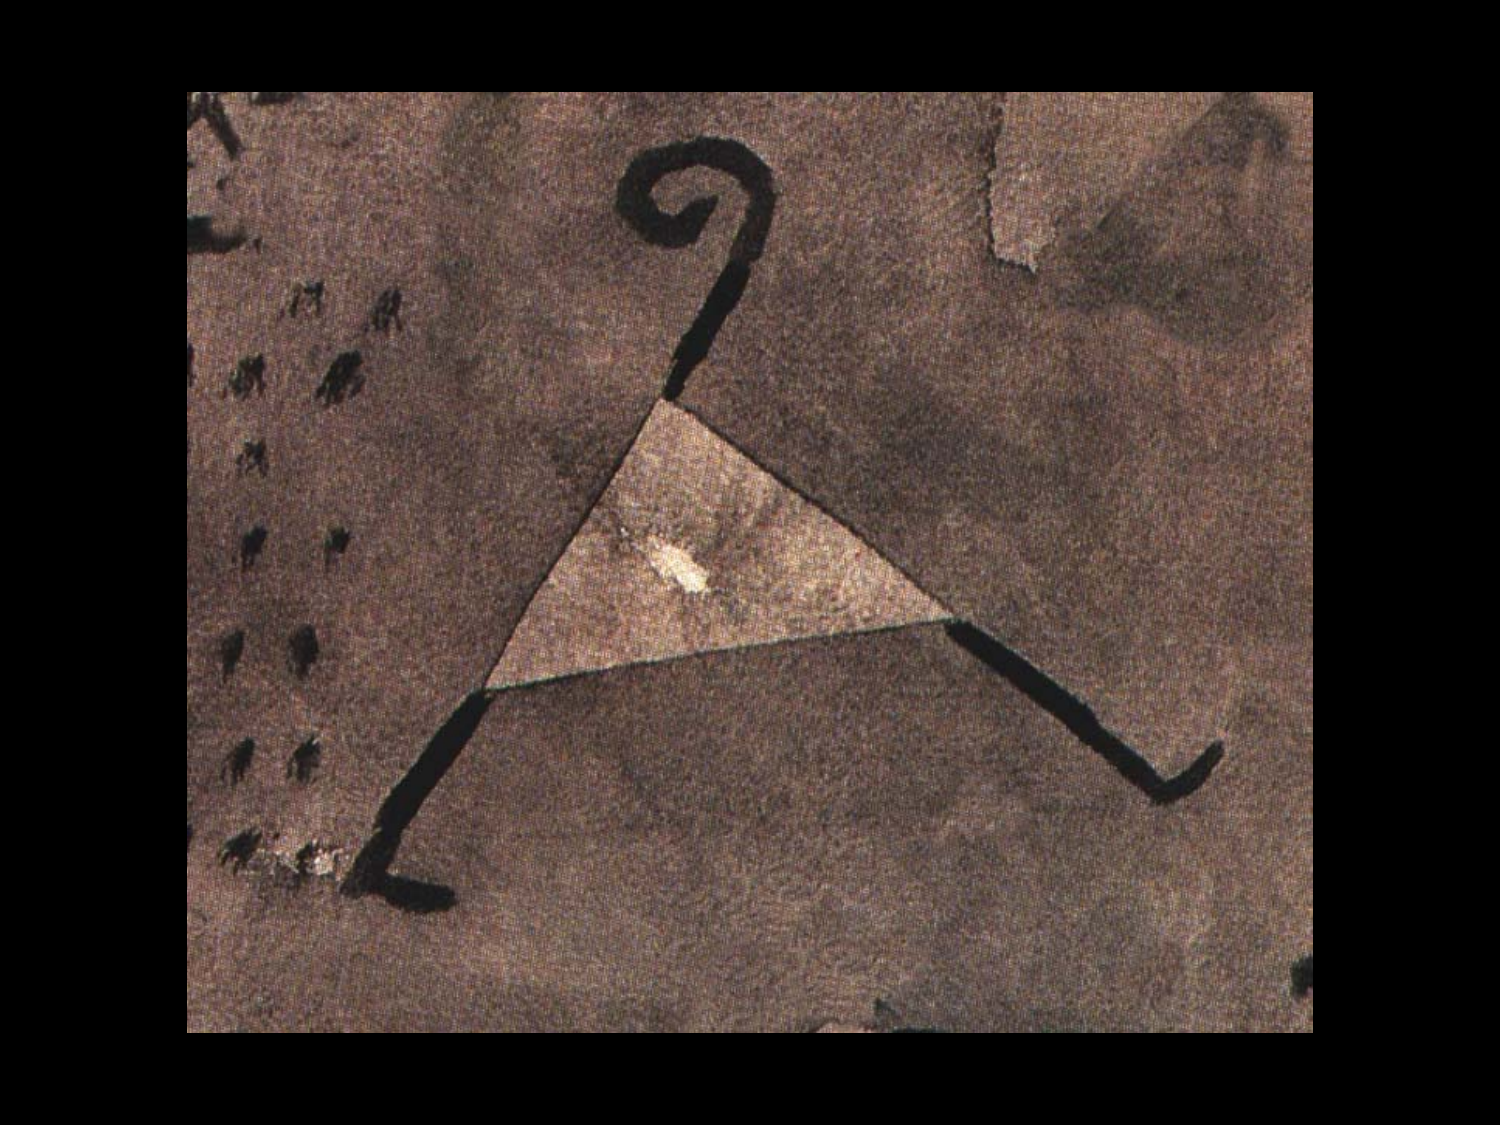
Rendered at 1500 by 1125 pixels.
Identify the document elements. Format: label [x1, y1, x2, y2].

picture [187, 92, 1313, 1033]
